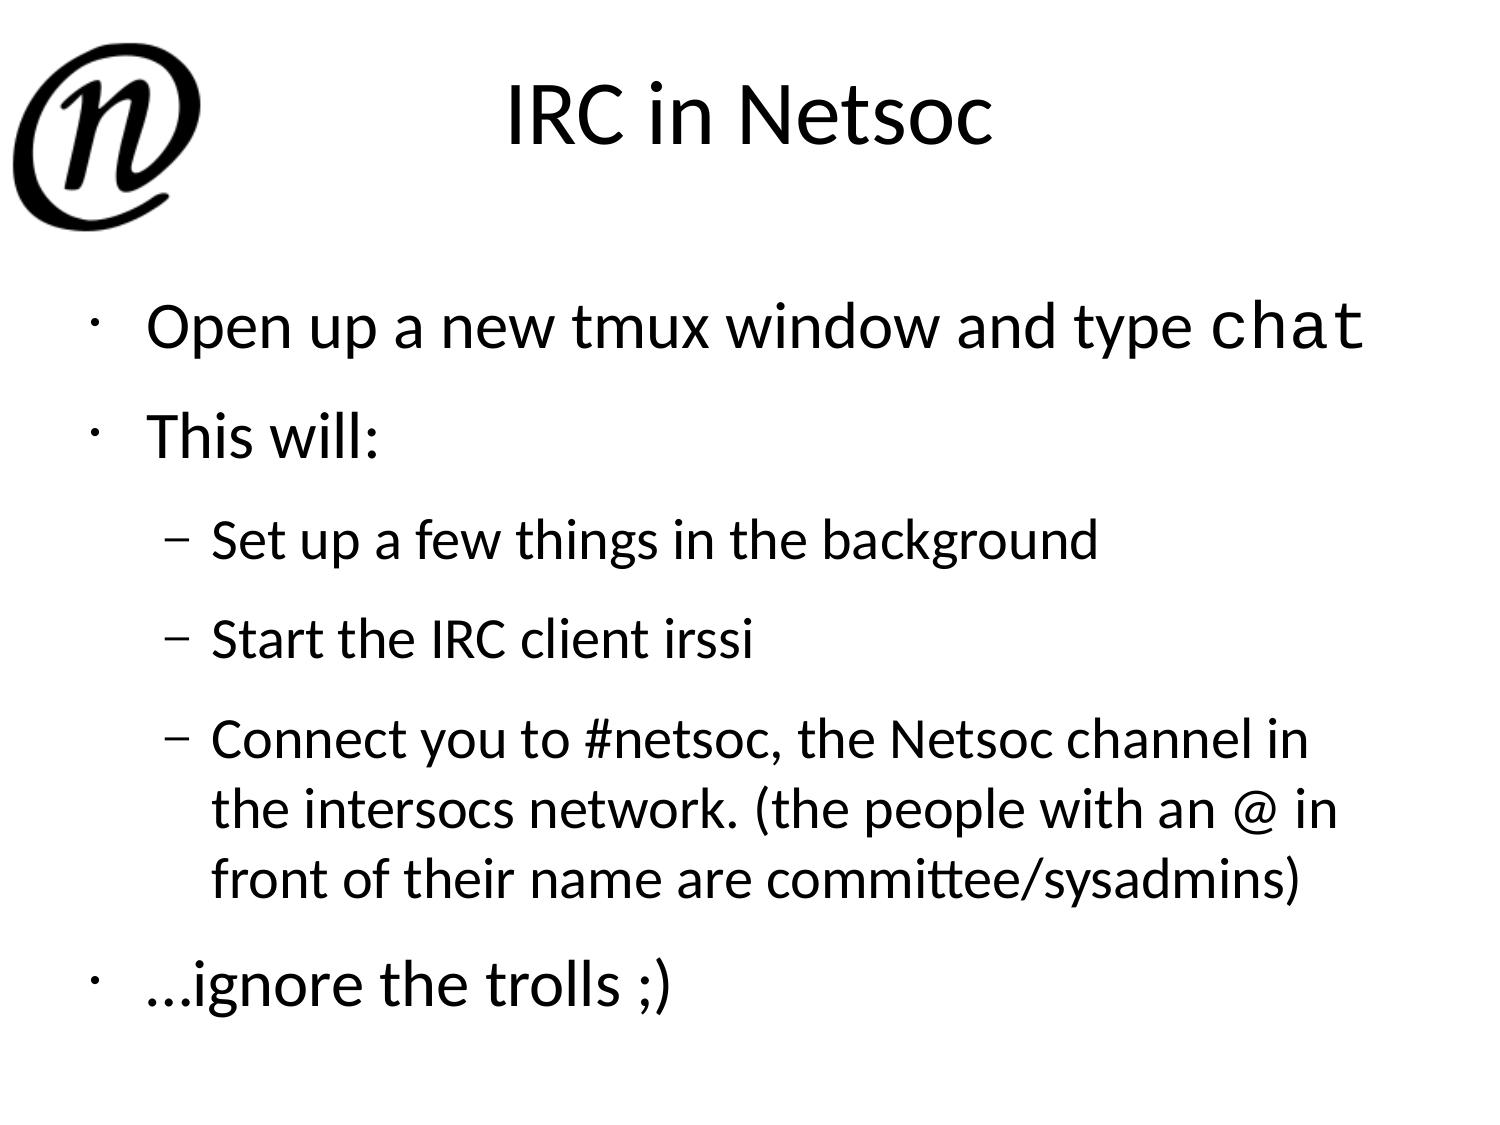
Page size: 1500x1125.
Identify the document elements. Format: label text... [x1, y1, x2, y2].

title IRC in Netsoc [75, 45, 1425, 233]
picture [0, 30, 214, 245]
list Open up a new tmux window and type chat This will: Set up a few things in the background Start the IRC client irssi Connect you to #netsoc, the Netsoc channel in the intersocs network. (the people with an @ in front of their name are committee/sysadmins) …ignore the trolls ;) [75, 165, 1400, 908]
